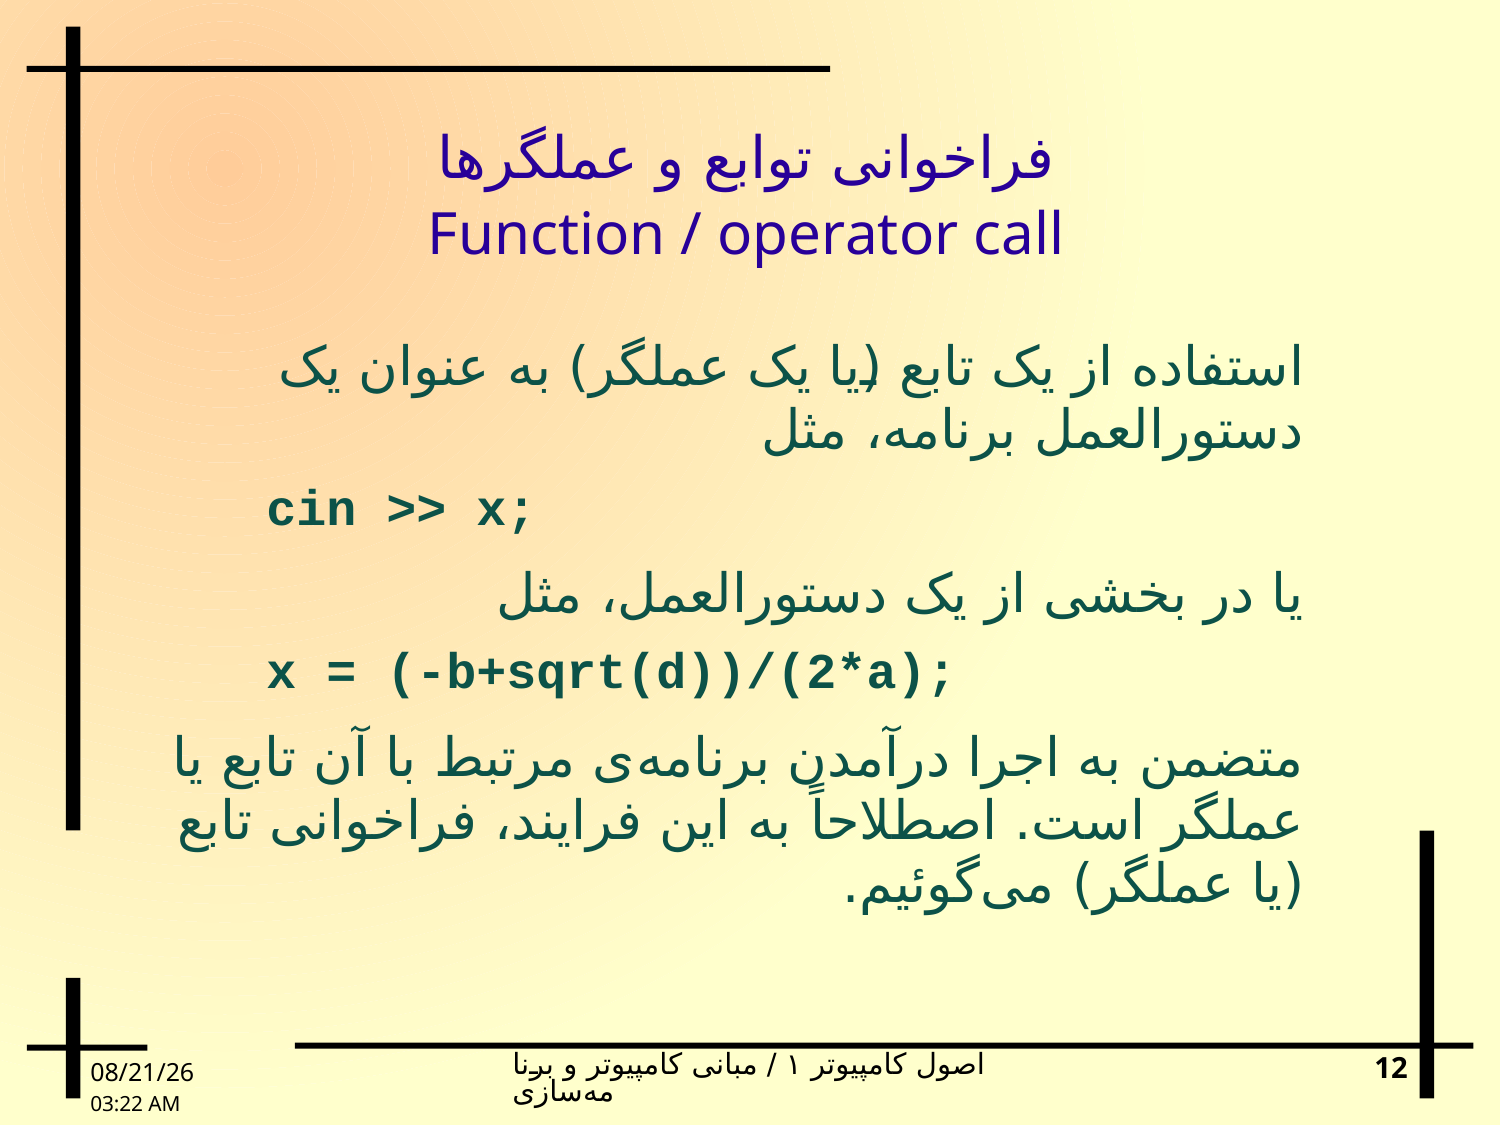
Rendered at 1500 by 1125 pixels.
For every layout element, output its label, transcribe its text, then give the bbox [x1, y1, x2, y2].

list استفاده از یک تابع (یا یک عملگر) به عنوان یک دستورالعمل برنامه، مثل cin >> x; یا در بخشی از یک دستورالعمل، مثل x = (-b+sqrt(d))/(2*a); متضمن به اجرا درآمدن برنامه‌ی مرتبط با آن تابع یا عملگر است. اصطلاحاً به این فرایند، فراخوانی تابع (یا عملگر) می‌گوئیم. [142, 335, 1358, 961]
title فراخوانی توابع و عملگرها Function / operator call [131, 102, 1361, 294]
